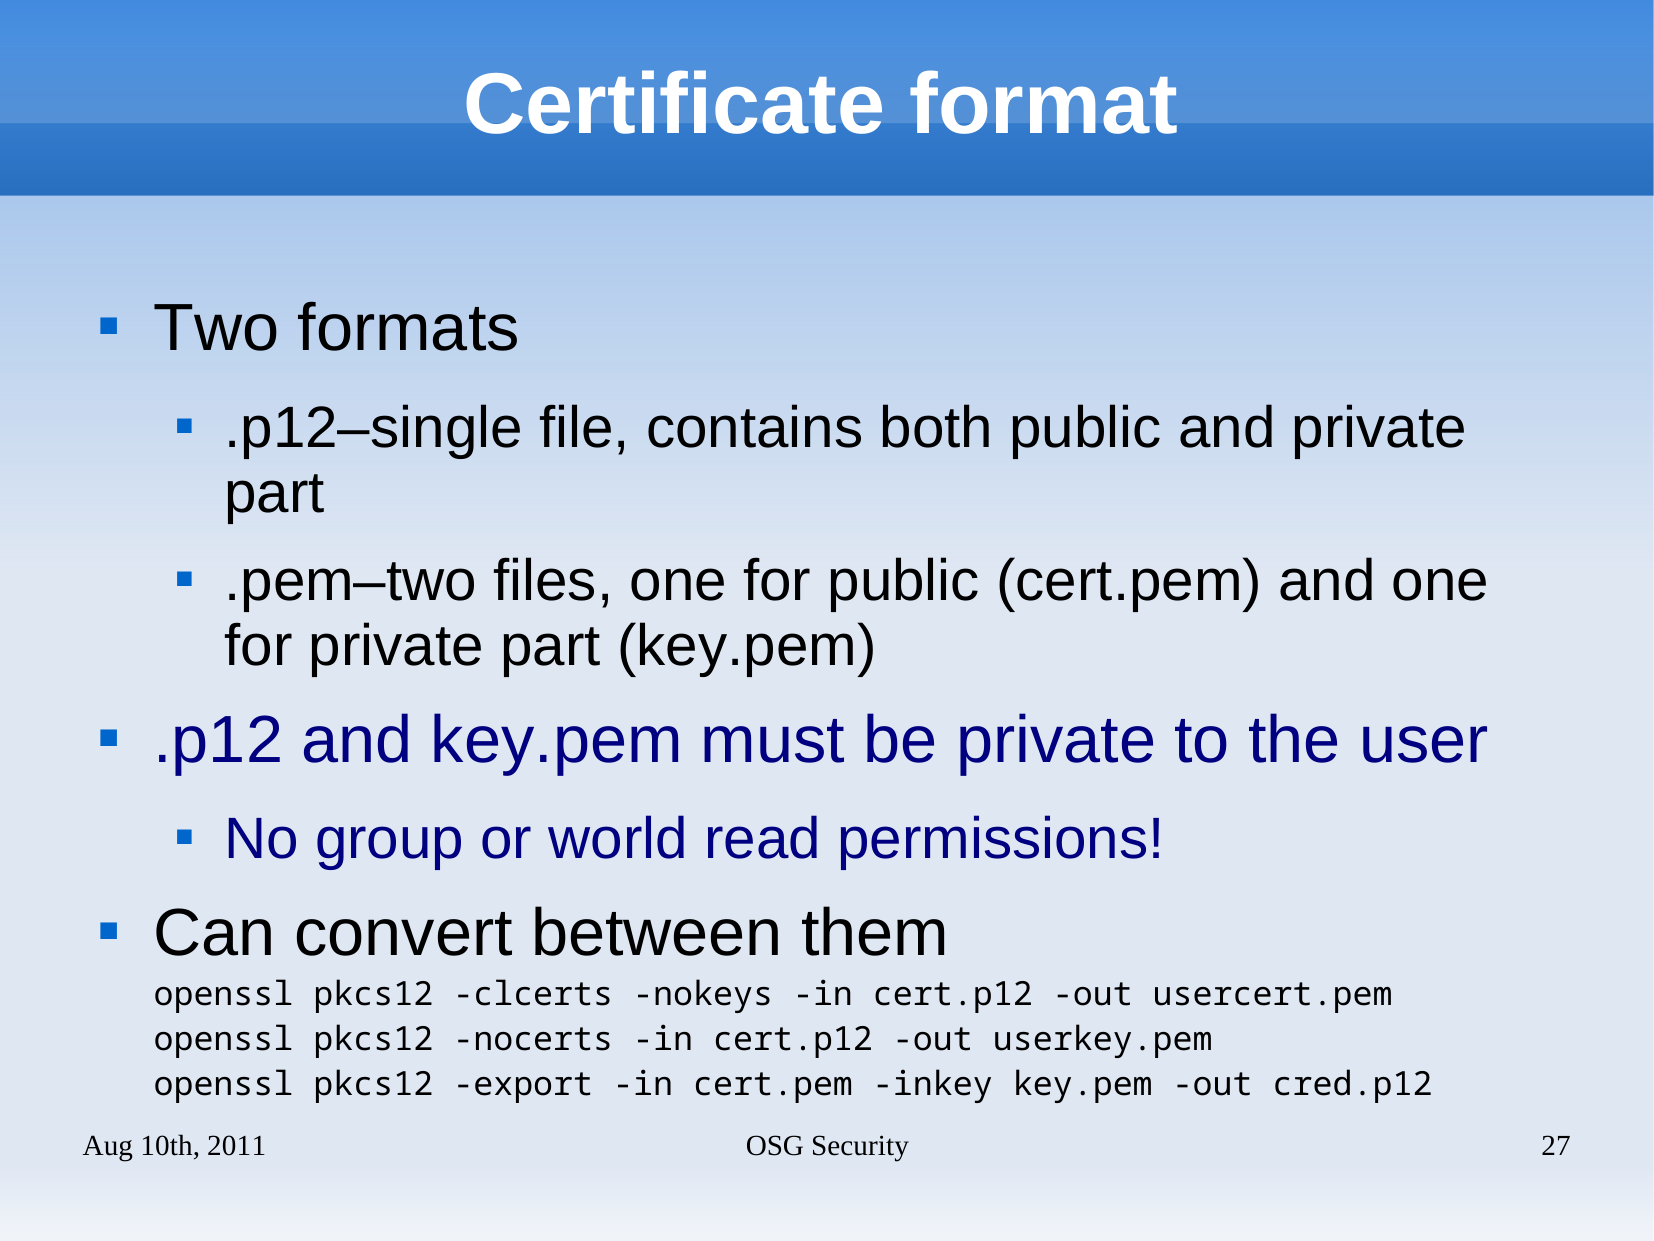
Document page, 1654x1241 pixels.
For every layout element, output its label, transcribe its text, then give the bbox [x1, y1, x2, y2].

title Certificate format [76, 0, 1565, 208]
list Two formats .p12–single file, contains both public and private part .pem–two files, one for public (cert.pem) and one for private part (key.pem) .p12 and key.pem must be private to the user No group or world read permissions! Can convert between them openssl pkcs12 -clcerts -nokeys -in cert.p12 -out usercert.pem openssl pkcs12 -nocerts -in cert.p12 -out userkey.pem openssl pkcs12 -export -in cert.pem -inkey key.pem -out cred.p12 [82, 290, 1571, 1094]
picture [0, 0, 1654, 1241]
